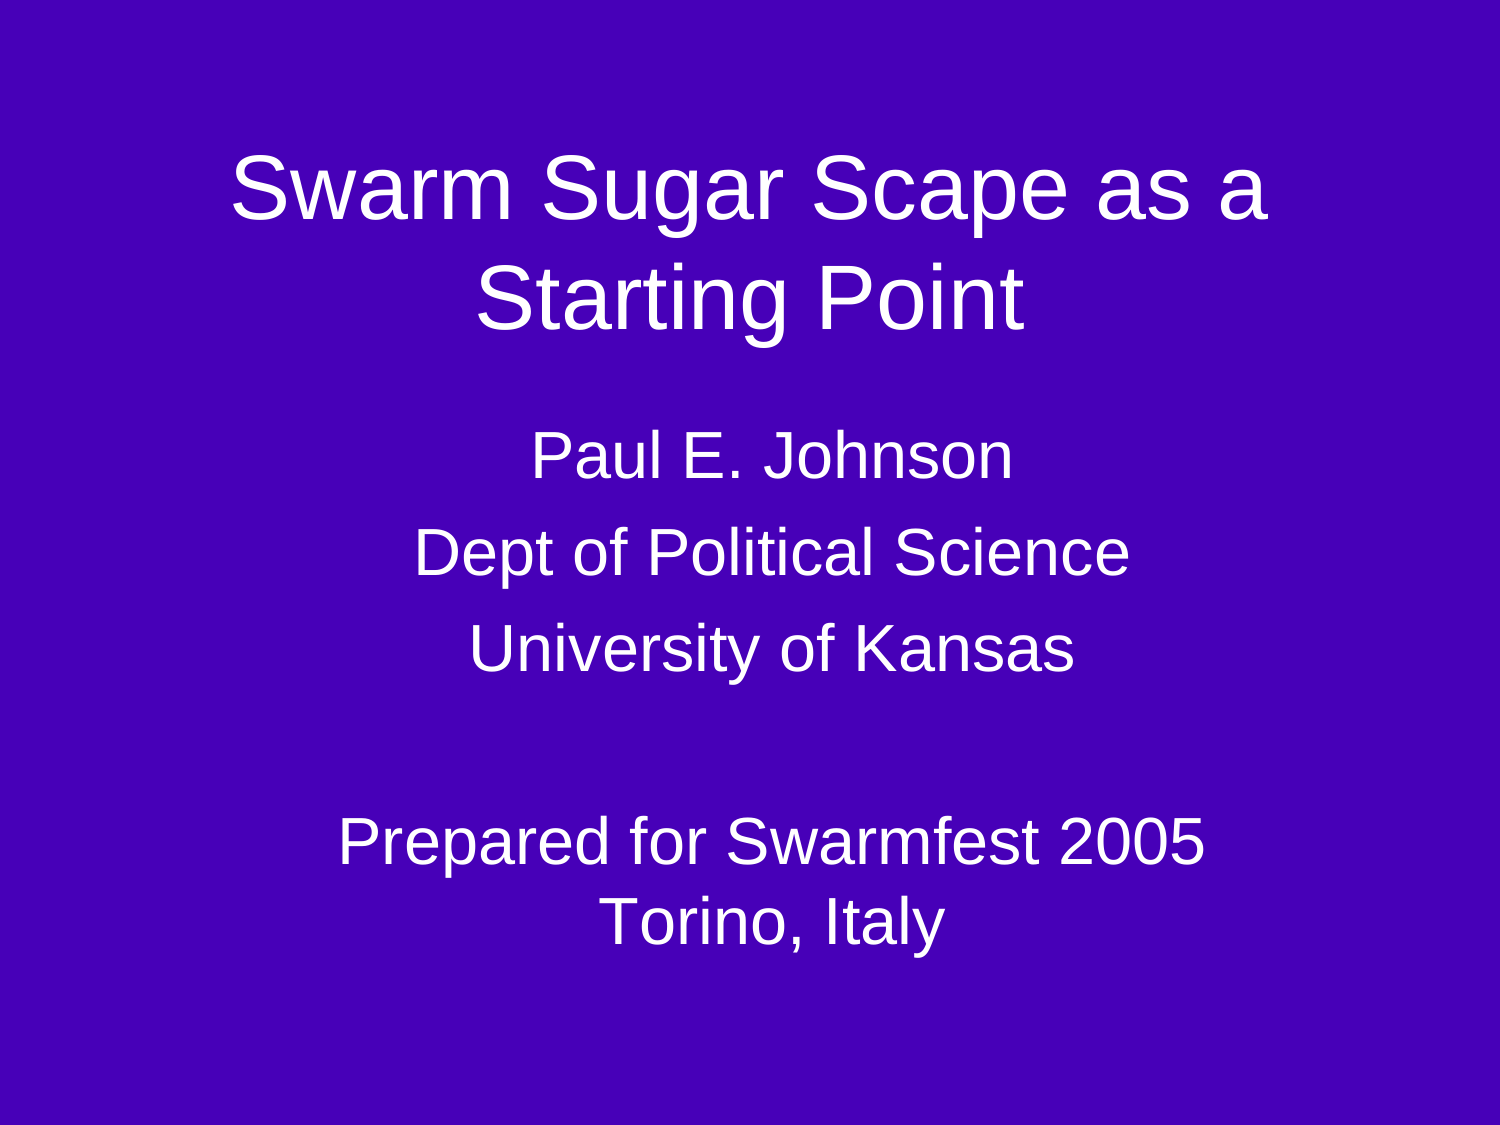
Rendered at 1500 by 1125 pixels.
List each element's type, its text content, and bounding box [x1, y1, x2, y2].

subtitle Paul E. Johnson Dept of Political Science University of Kansas Prepared for Swarmfest 2005 Torino, Italy [210, 404, 1261, 962]
title Swarm Sugar Scape as a Starting Point [112, 118, 1388, 360]
